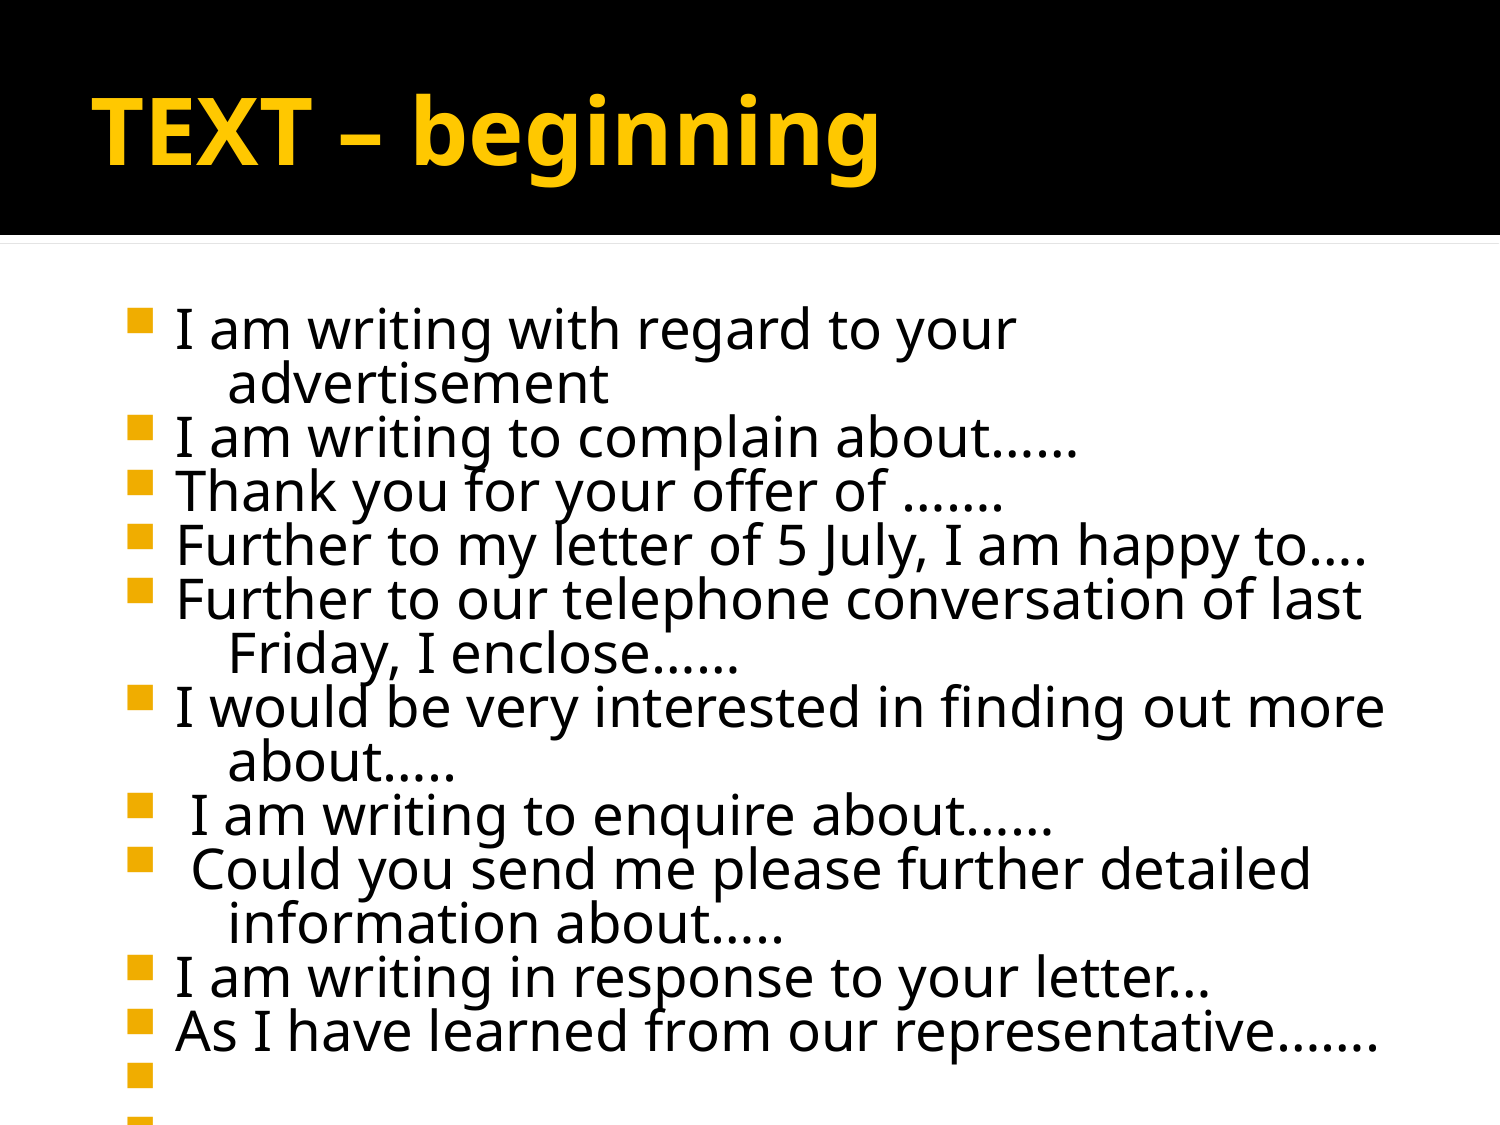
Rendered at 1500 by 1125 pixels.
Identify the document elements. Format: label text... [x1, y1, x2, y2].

list I am writing with regard to your advertisement I am writing to complain about…… Thank you for your offer of ……. Further to my letter of 5 July, I am happy to…. Further to our telephone conversation of last Friday, I enclose…… I would be very interested in finding out more about….. I am writing to enquire about…… Could you send me please further detailed information about….. I am writing in response to your letter… As I have learned from our representative……. [75, 291, 1426, 1095]
title TEXT – beginning [75, 25, 1426, 232]
